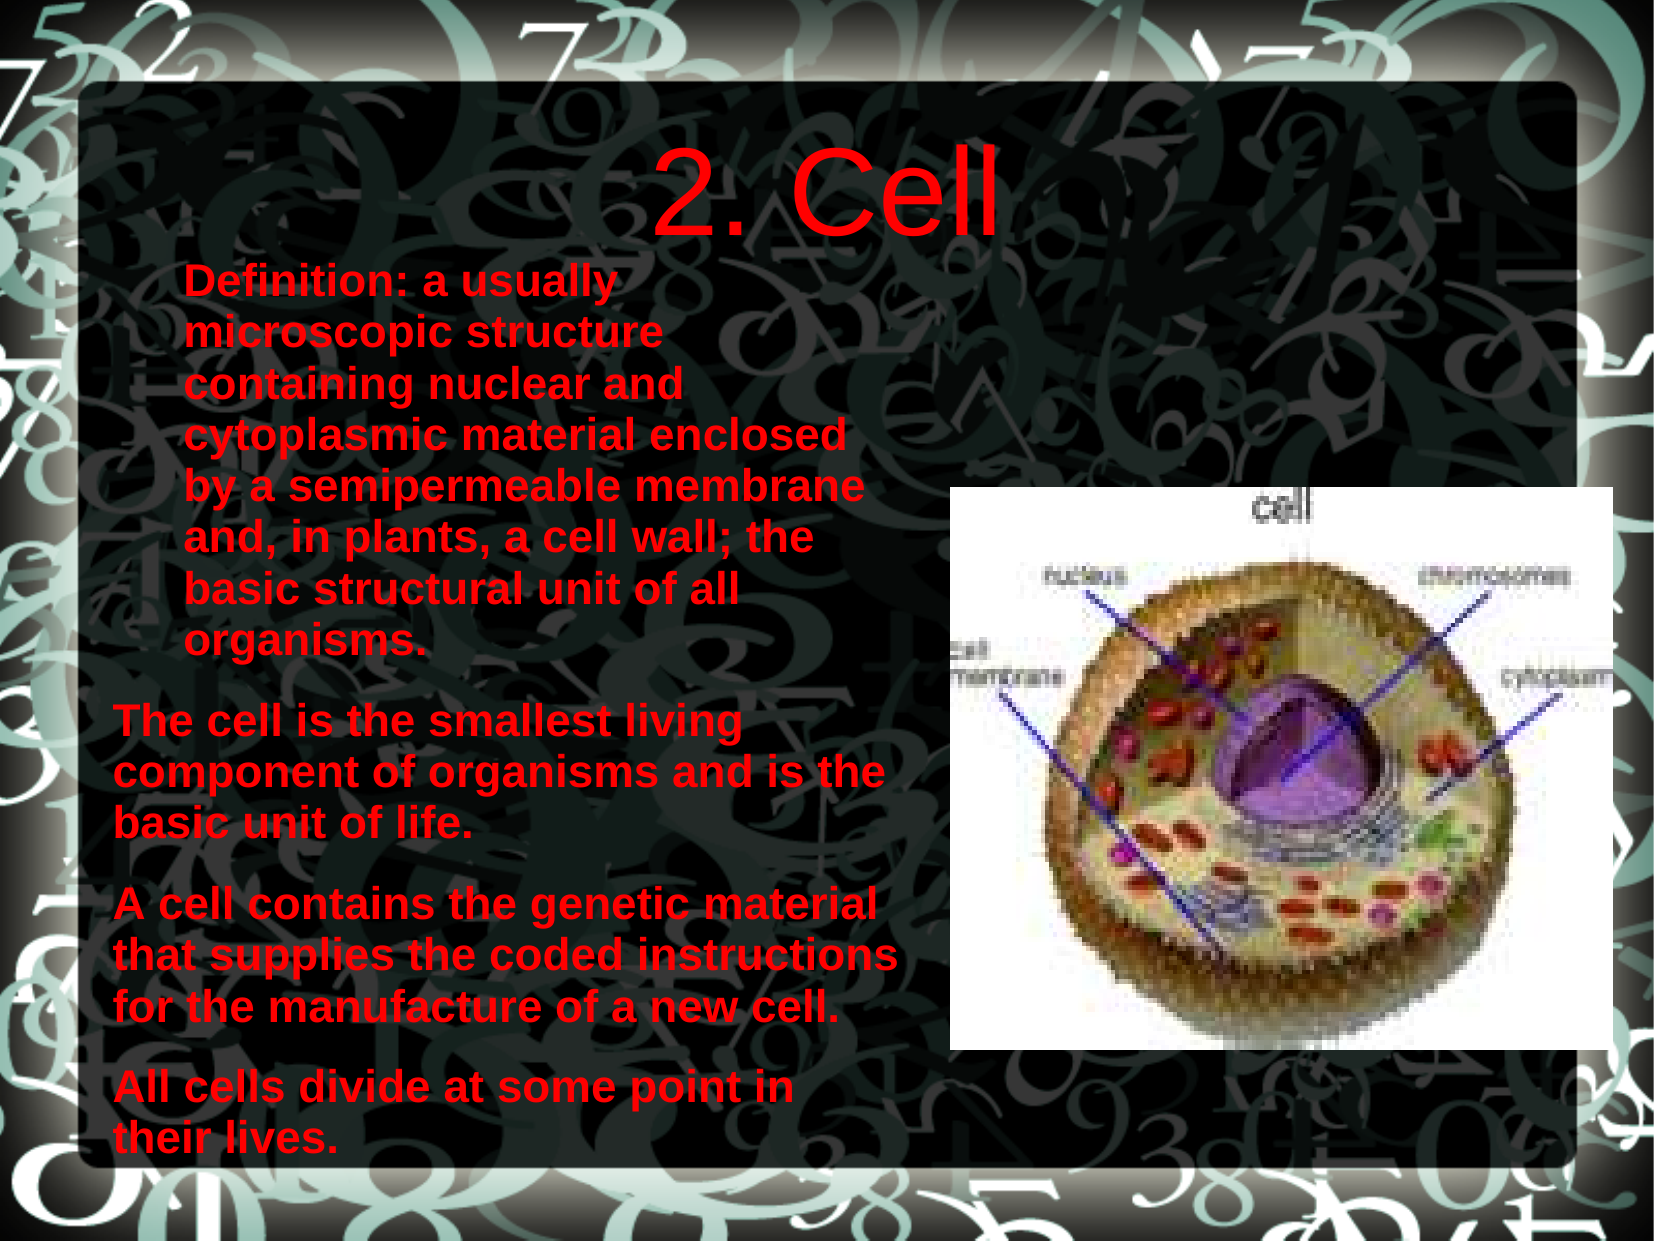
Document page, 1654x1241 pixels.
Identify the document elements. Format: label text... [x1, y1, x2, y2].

picture [0, 0, 1654, 1241]
title 2. Cell [82, 88, 1571, 296]
list Definition: a usually microscopic structure containing nuclear and cytoplasmic material enclosed by a semipermeable membrane and, in plants, a cell wall; the basic structural unit of all organisms. The cell is the smallest living component of organisms and is the basic unit of life. A cell contains the genetic material that supplies the coded instructions for the manufacture of a new cell. All cells divide at some point in their lives. [112, 255, 901, 1180]
